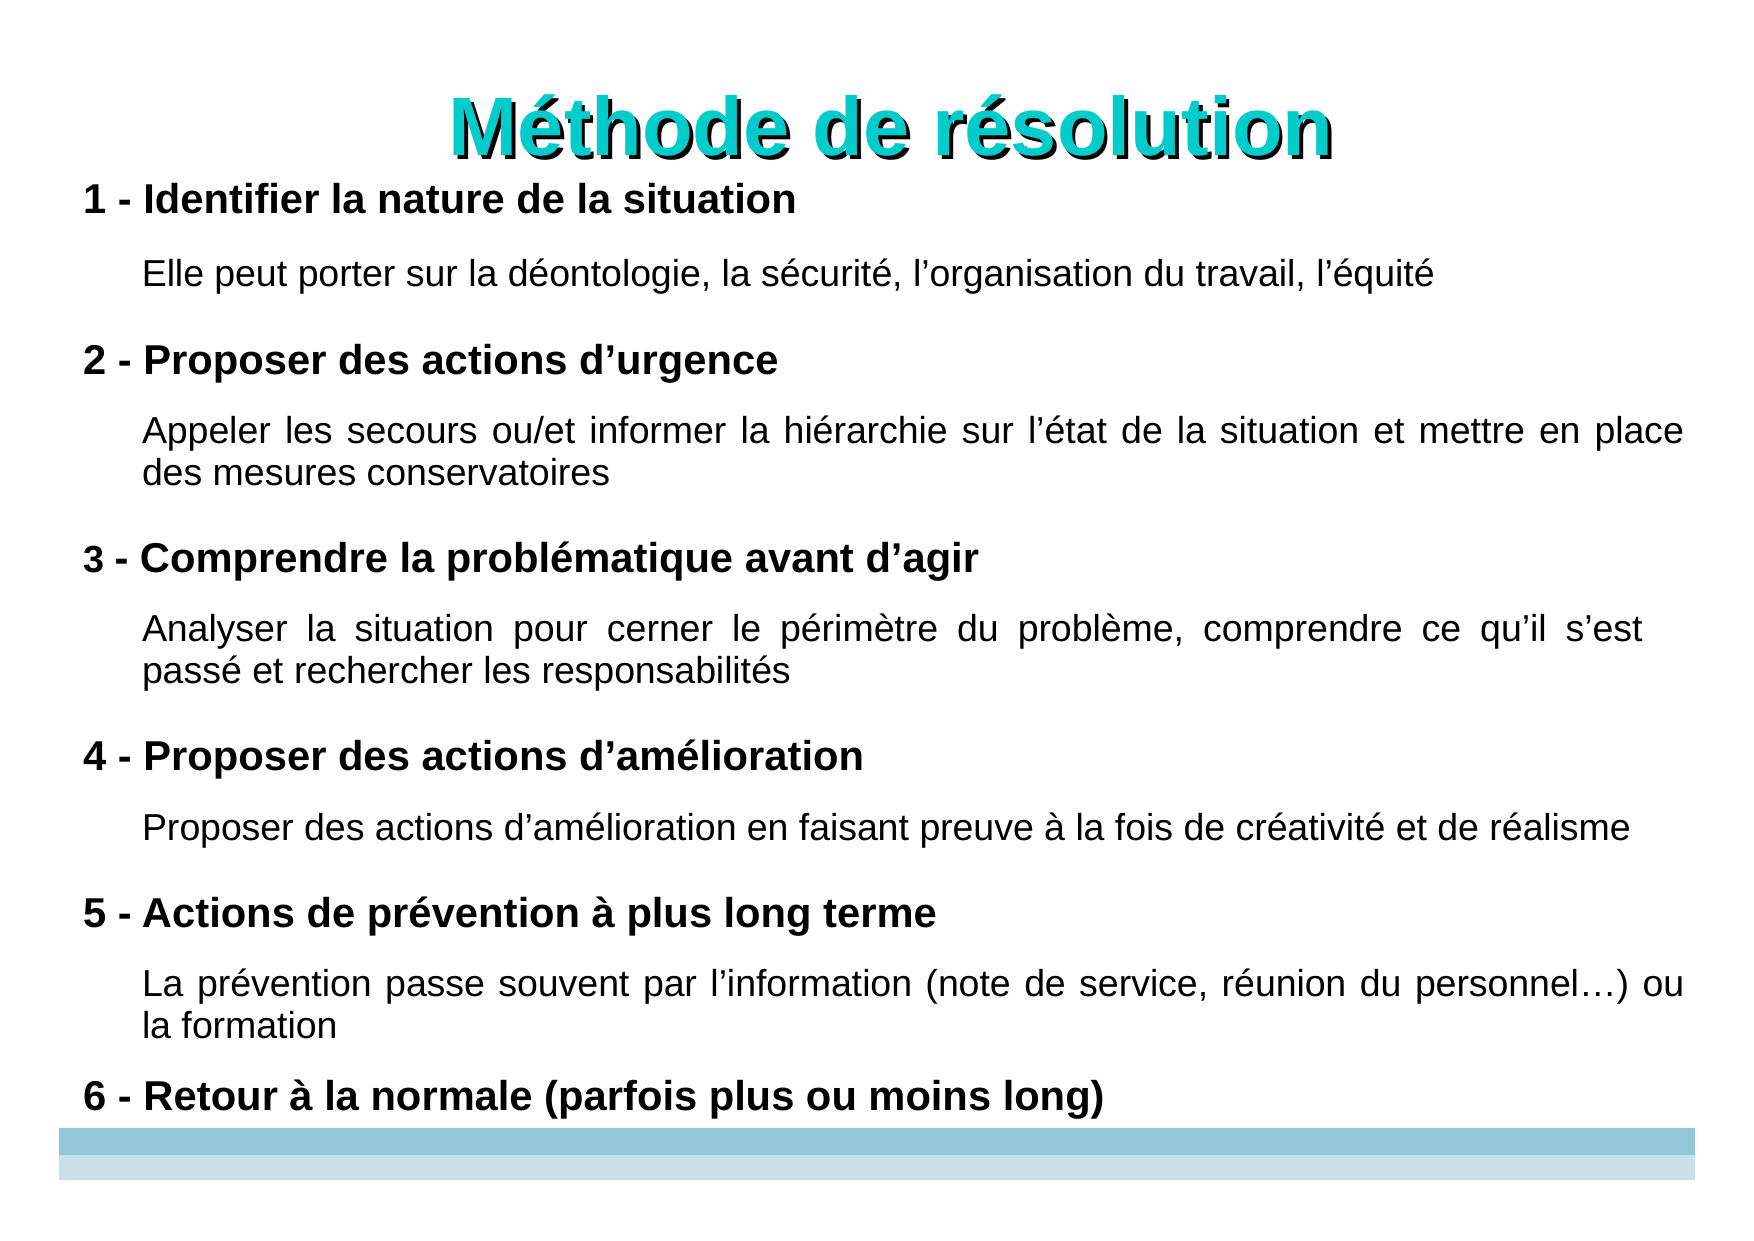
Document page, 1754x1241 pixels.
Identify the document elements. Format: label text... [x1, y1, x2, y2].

title Méthode de résolution [155, 59, 1629, 175]
list 1 - Identifier la nature de la situation Elle peut porter sur la déontologie, la sécurité, l’organisation du travail, l’équité 2 - Proposer des actions d’urgence Appeler les secours ou/et informer la hiérarchie sur l’état de la situation et mettre en place des mesures conservatoires 3 - Comprendre la problématique avant d’agir Analyser la situation pour cerner le périmètre du problème, comprendre ce qu’il s’est passé et rechercher les responsabilités 4 - Proposer des actions d’amélioration Proposer des actions d’amélioration en faisant preuve à la fois de créativité et de réalisme 5 - Actions de prévention à plus long terme La prévention passe souvent par l’information (note de service, réunion du personnel…) ou la formation 6 - Retour à la normale (parfois plus ou moins long) [53, 175, 1703, 1241]
